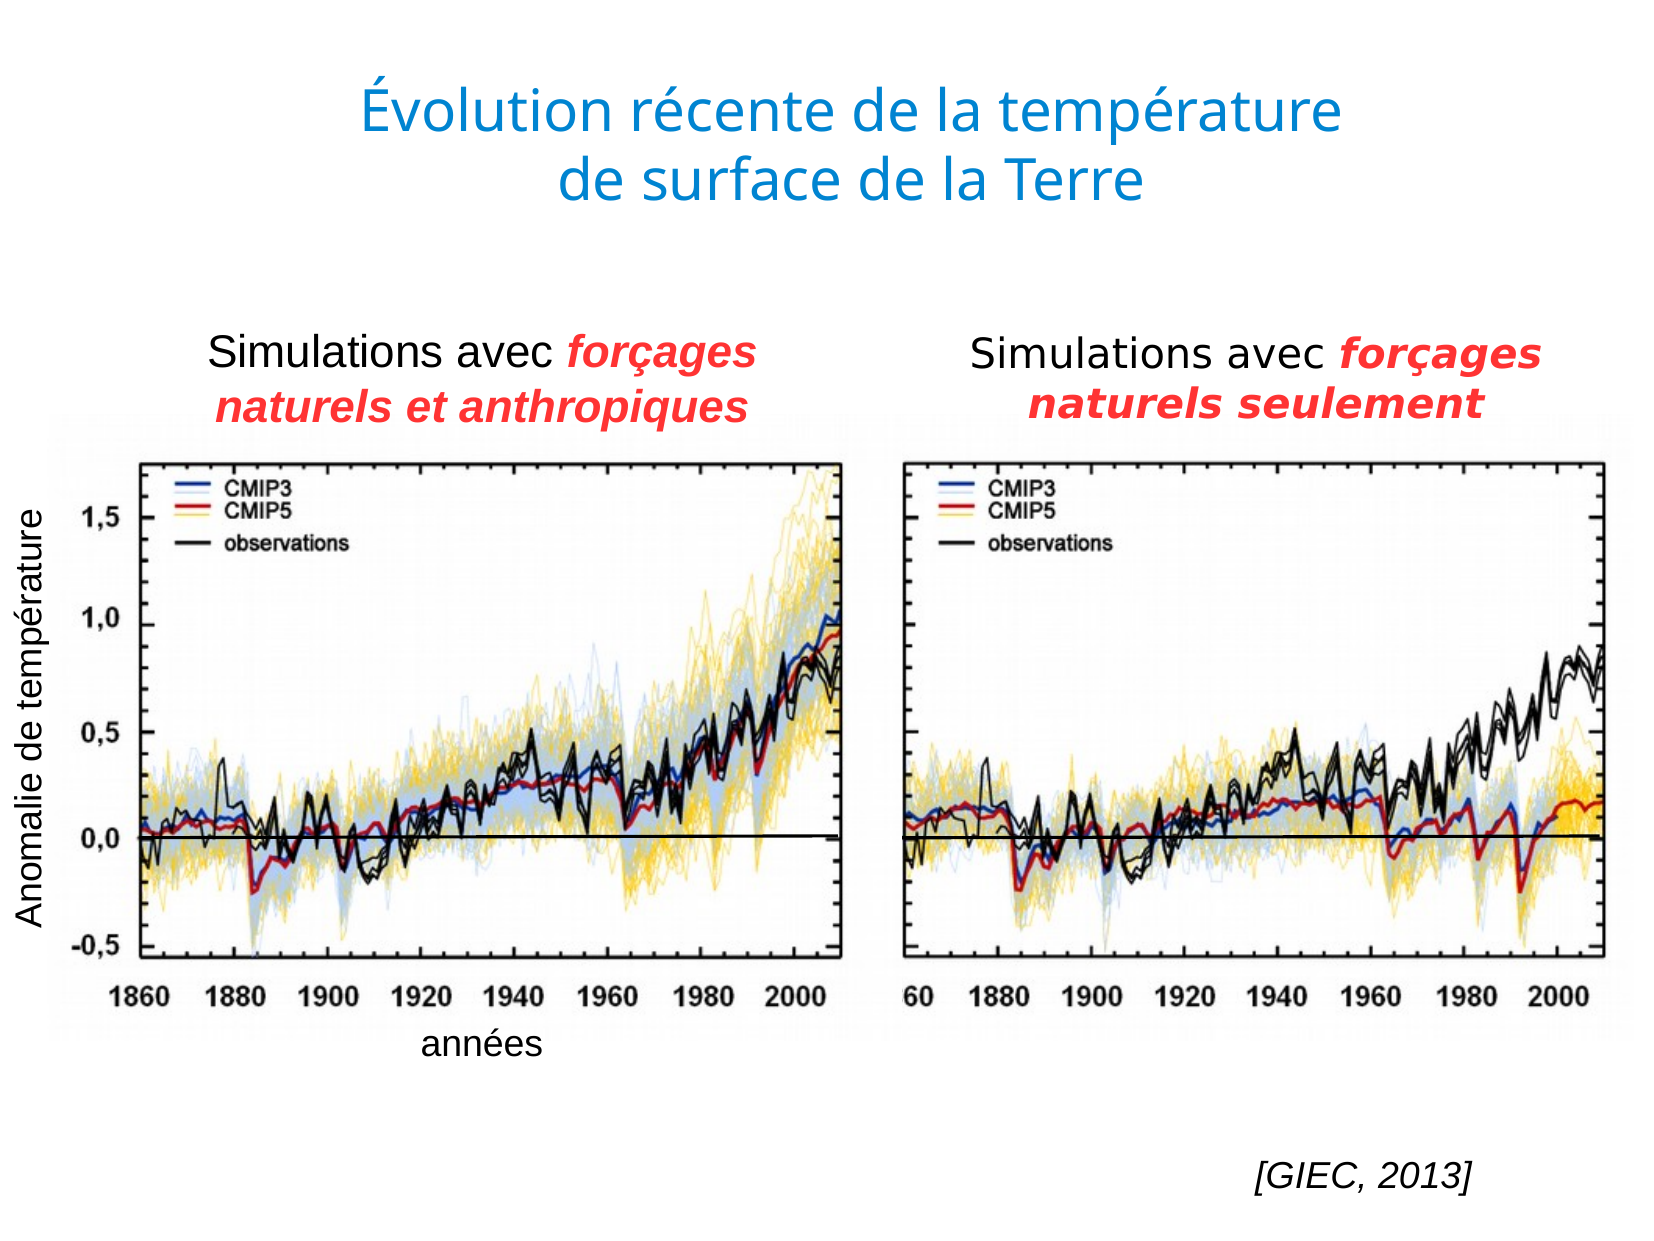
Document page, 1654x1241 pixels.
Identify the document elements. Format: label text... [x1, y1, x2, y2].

text_box années [278, 1015, 686, 1072]
picture [47, 414, 1634, 1041]
text_box [GIEC, 2013] [1240, 1143, 1612, 1210]
text_box Évolution récente de la température de surface de la Terre [91, 49, 1612, 240]
text_box Simulations avec forçages naturels et anthropiques [137, 314, 827, 440]
text_box Simulations avec forçages naturels seulement [954, 318, 1644, 485]
text_box Anomalie de température [0, 452, 57, 986]
